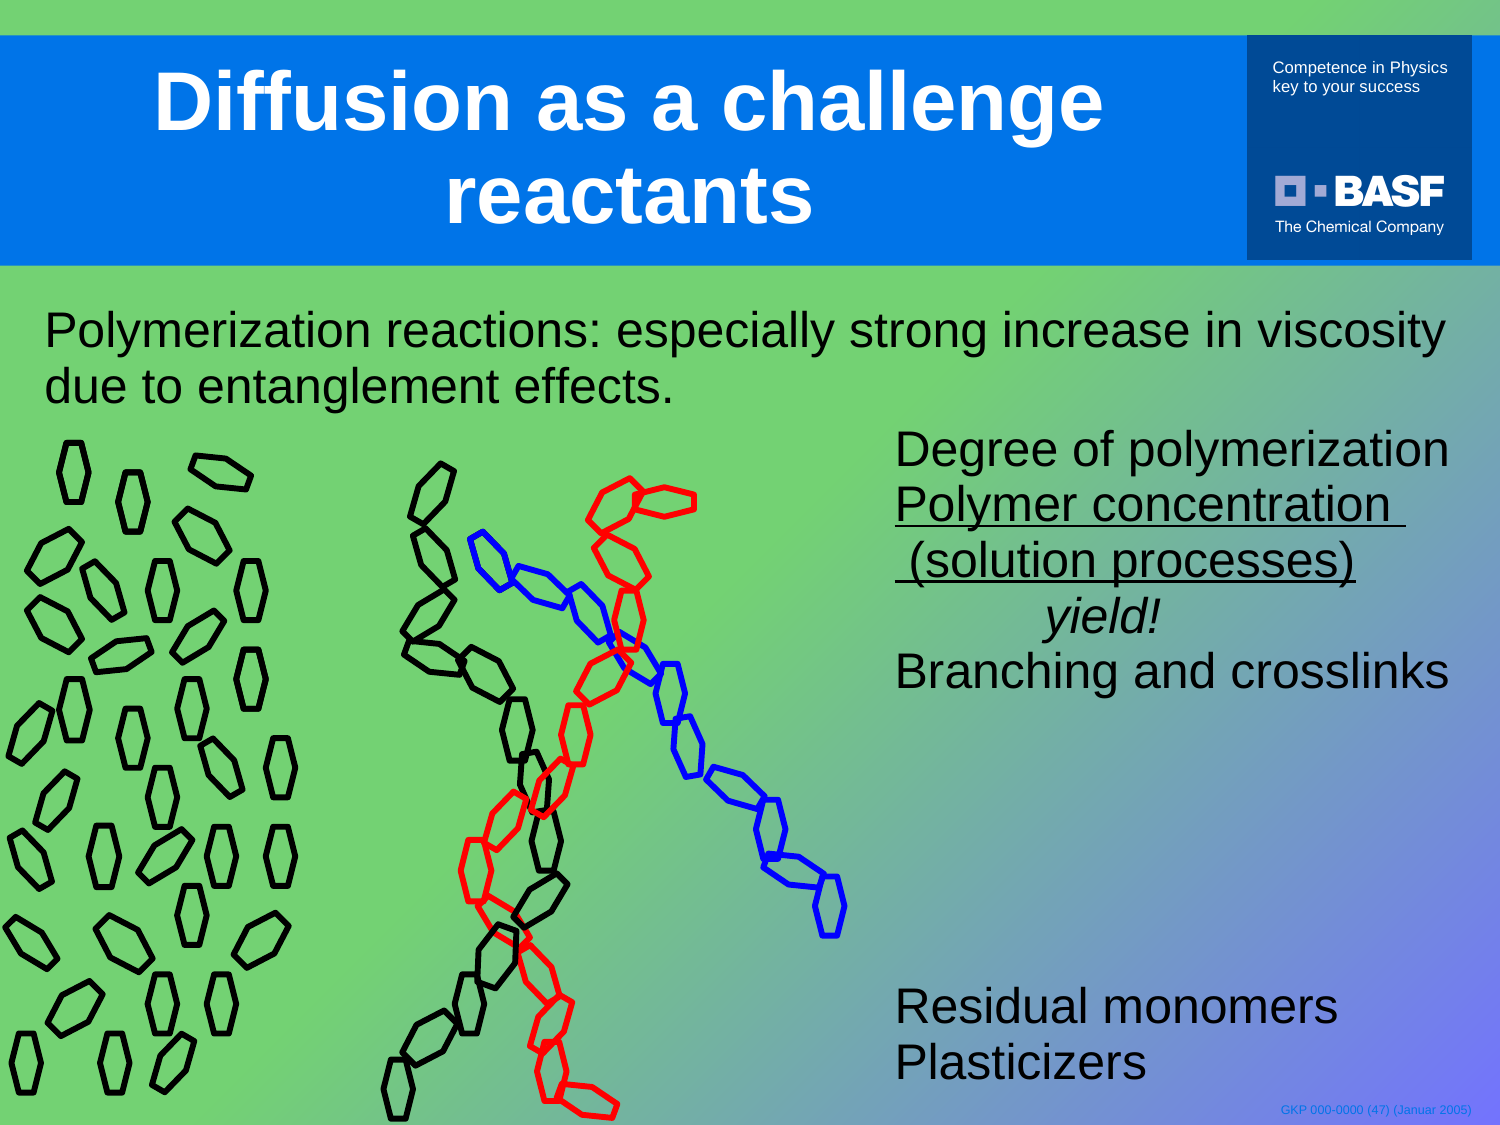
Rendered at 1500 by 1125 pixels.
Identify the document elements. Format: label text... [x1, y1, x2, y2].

title Diffusion as a challenge reactants [27, 54, 1232, 246]
text_box Polymerization reactions: especially strong increase in viscosity due to entanglement effects. [29, 295, 1462, 422]
text_box Degree of polymerization Polymer concentration (solution processes) yield! Branching and crosslinks Residual monomers Plasticizers [879, 413, 1483, 1098]
picture [1247, 35, 1472, 260]
